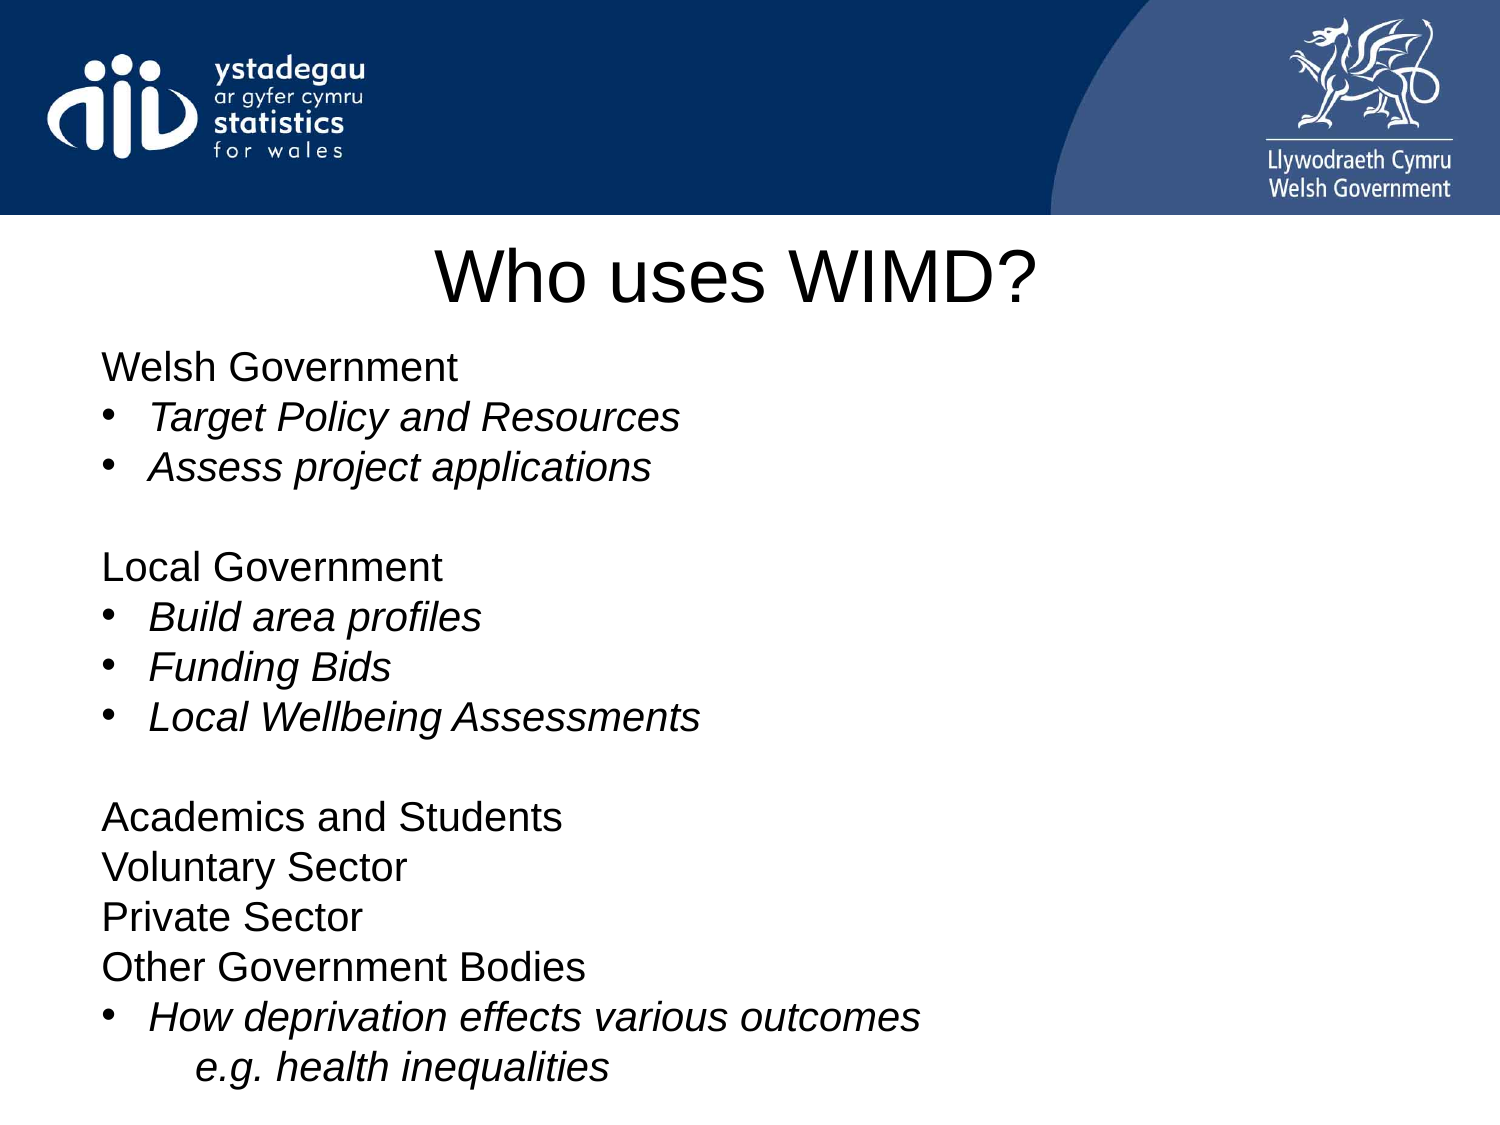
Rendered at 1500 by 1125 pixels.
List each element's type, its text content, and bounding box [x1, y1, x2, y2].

picture [0, 0, 1500, 215]
text_box Welsh Government Target Policy and Resources Assess project applications Local Government Build area profiles Funding Bids Local Wellbeing Assessments Academics and Students Voluntary Sector Private Sector Other Government Bodies How deprivation effects various outcomes e.g. health inequalities [86, 331, 1414, 1099]
text_box Who uses WIMD? [419, 219, 1152, 326]
